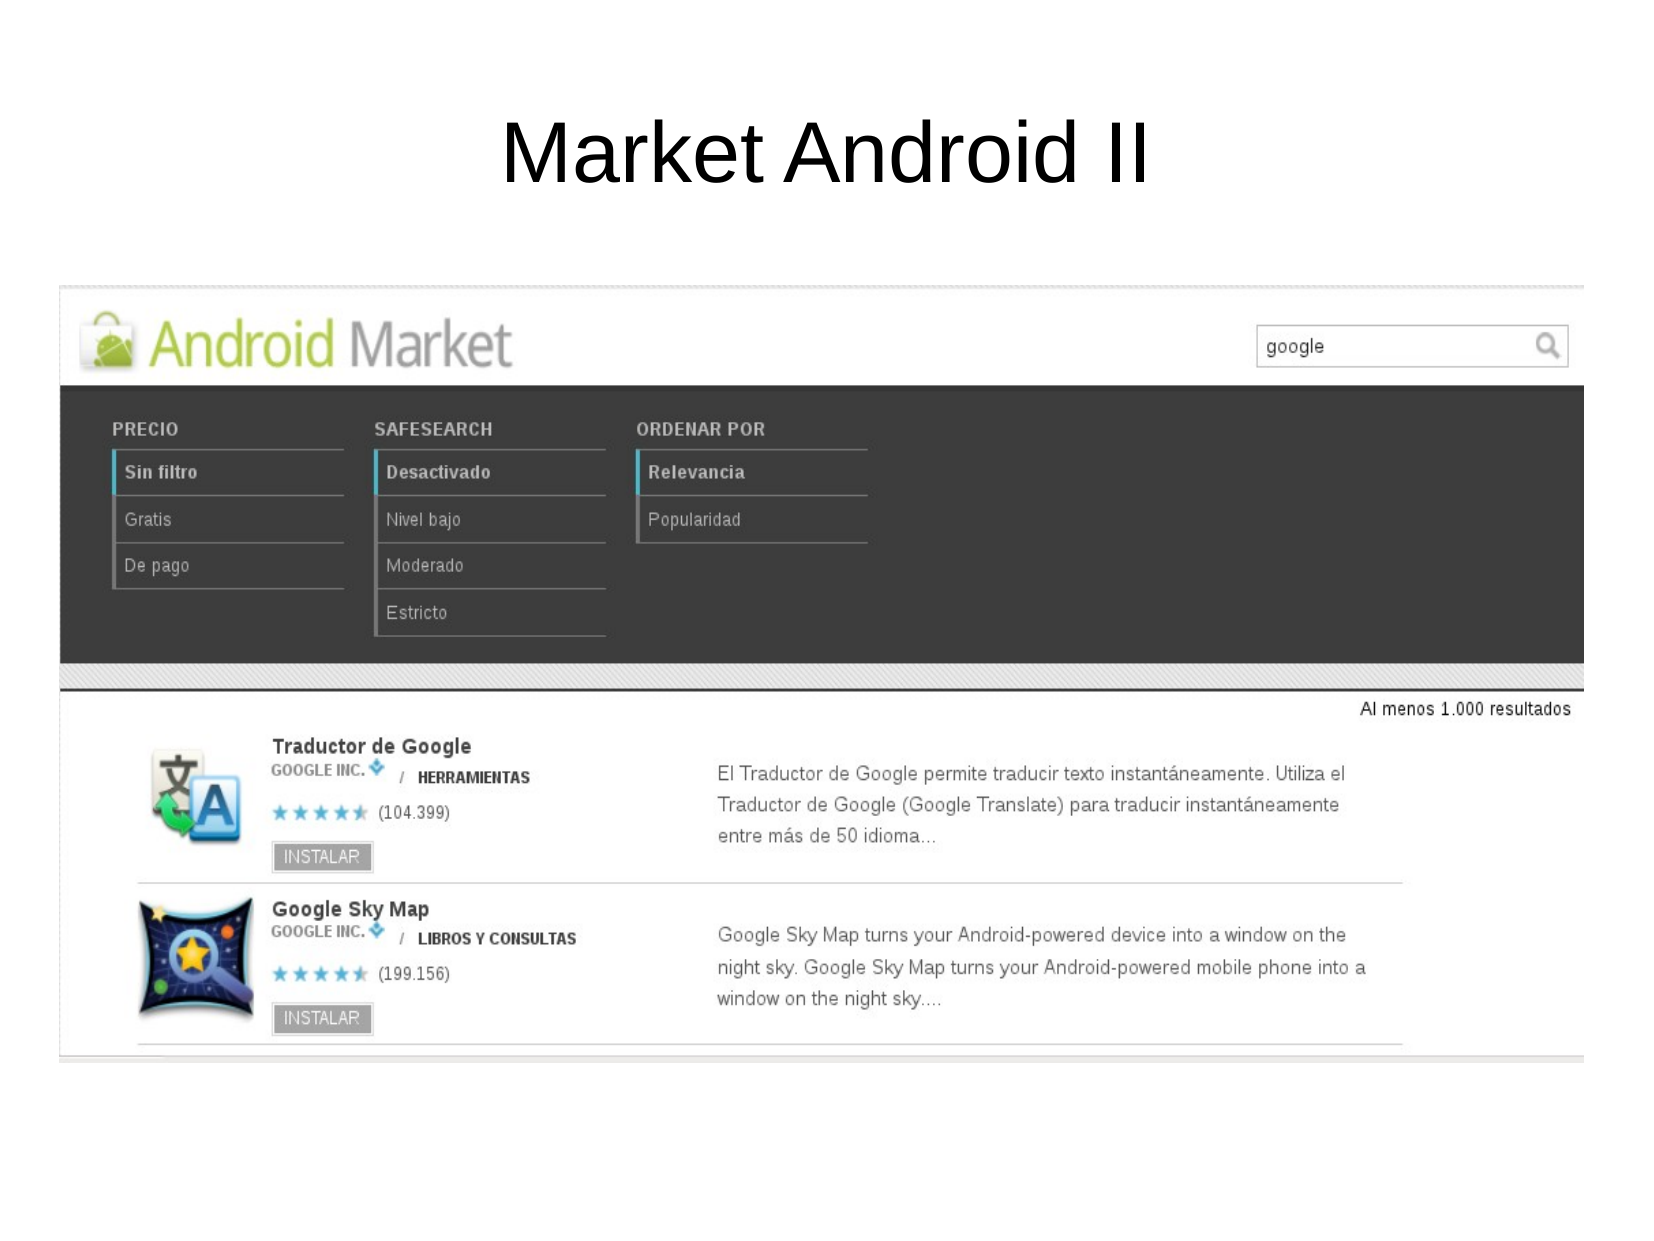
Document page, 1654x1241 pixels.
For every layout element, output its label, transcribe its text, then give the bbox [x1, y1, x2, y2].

title Market Android II [82, 49, 1571, 257]
picture [59, 285, 1584, 1063]
